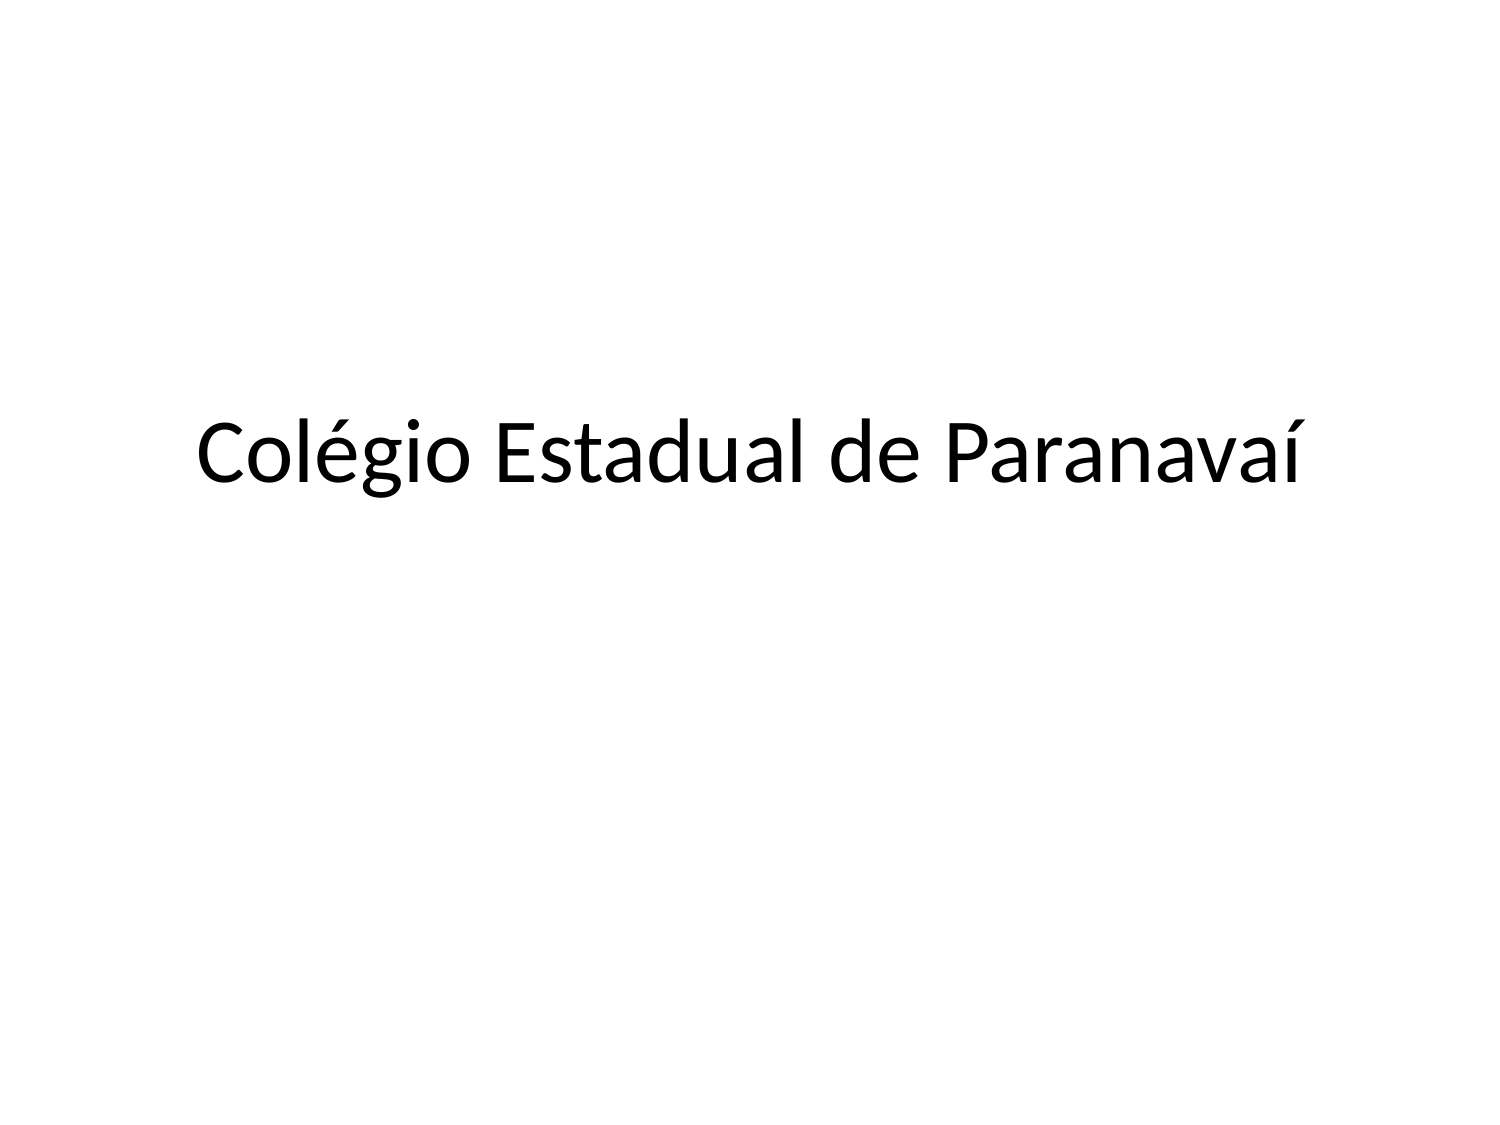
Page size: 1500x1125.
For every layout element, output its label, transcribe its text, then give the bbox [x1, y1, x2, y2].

title Colégio Estadual de Paranavaí [75, 383, 1425, 768]
